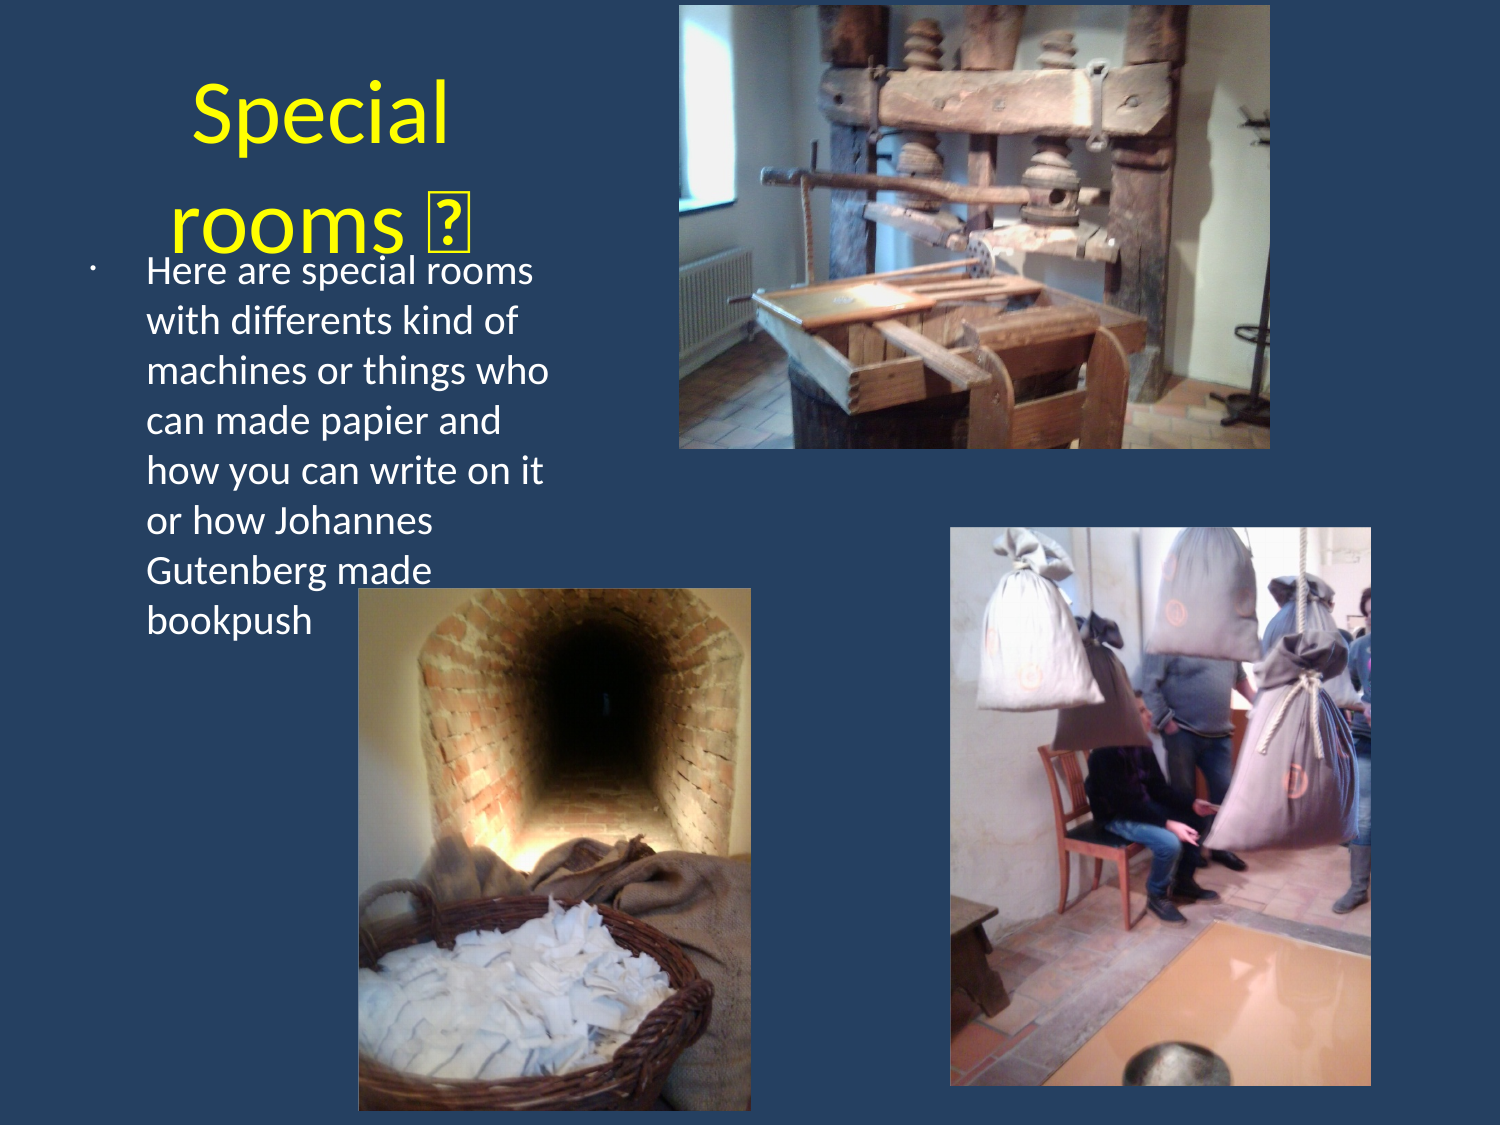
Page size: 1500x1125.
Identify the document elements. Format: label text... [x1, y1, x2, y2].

picture [358, 588, 751, 1111]
picture [950, 527, 1371, 1087]
picture [679, 5, 1270, 449]
title Special rooms  [75, 44, 569, 235]
list Here are special rooms with differents kind of machines or things who can made papier and how you can write on it or how Johannes Gutenberg made bookpush [75, 235, 569, 1005]
